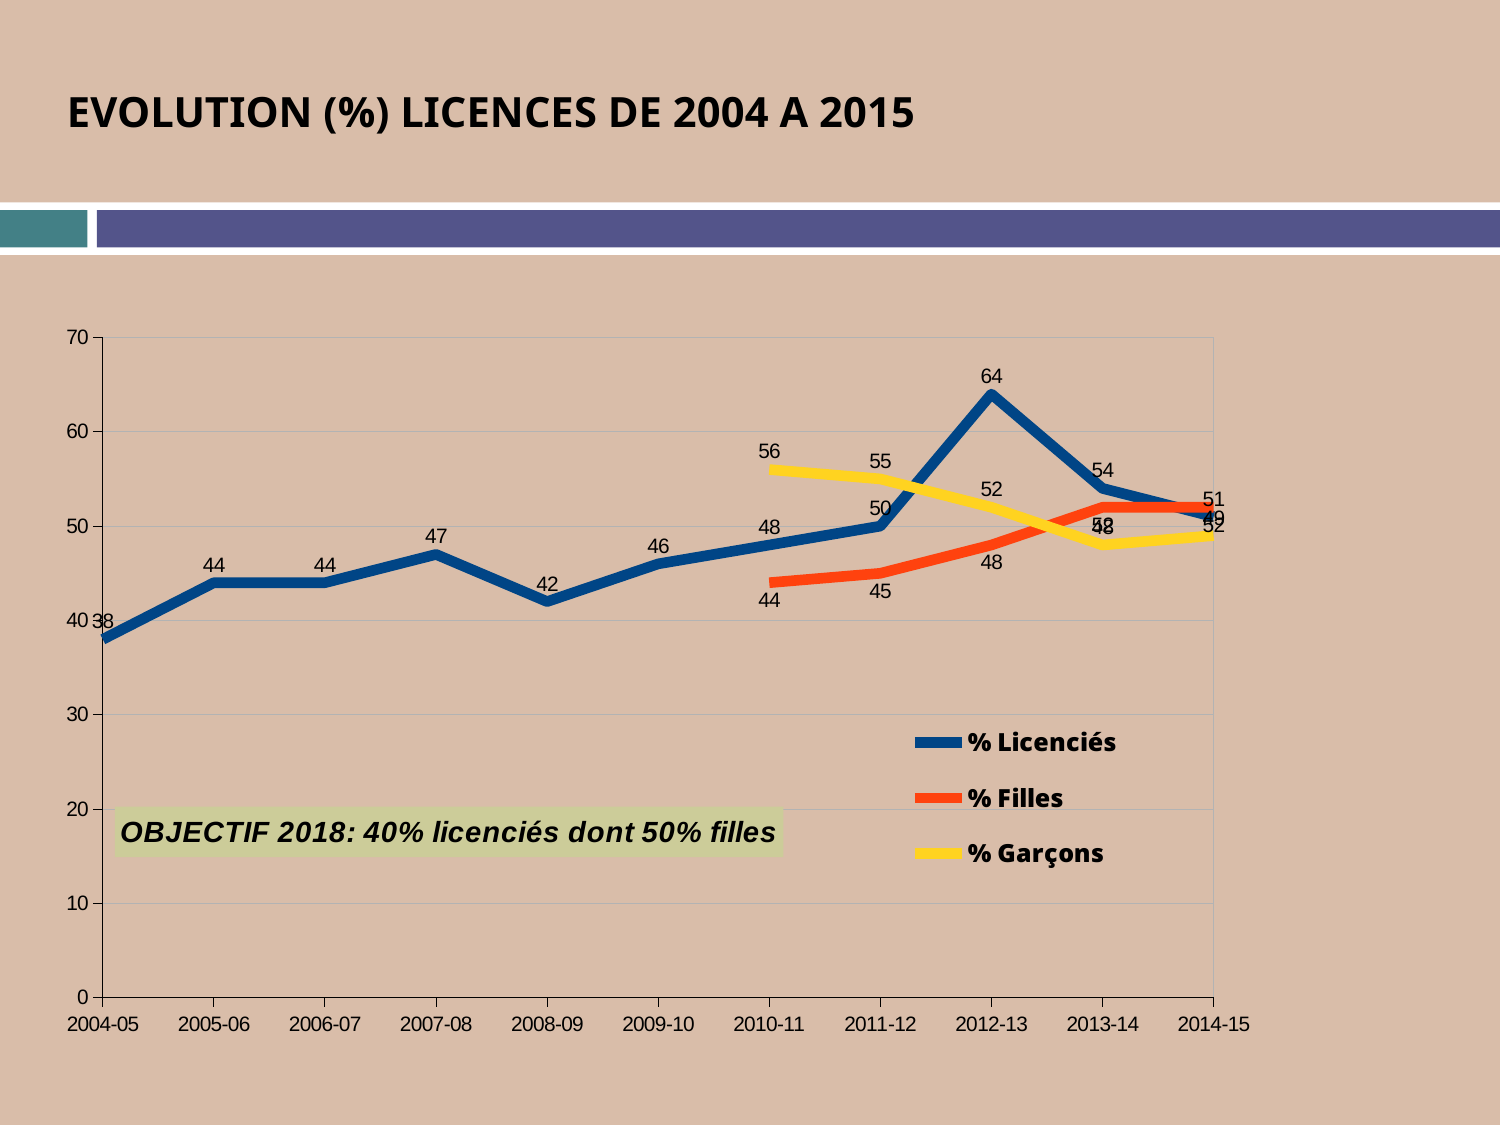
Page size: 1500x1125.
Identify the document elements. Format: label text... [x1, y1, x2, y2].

text_box EVOLUTION (%) LICENCES DE 2004 A 2015 [41, 78, 1424, 144]
chart [23, 248, 1485, 1087]
